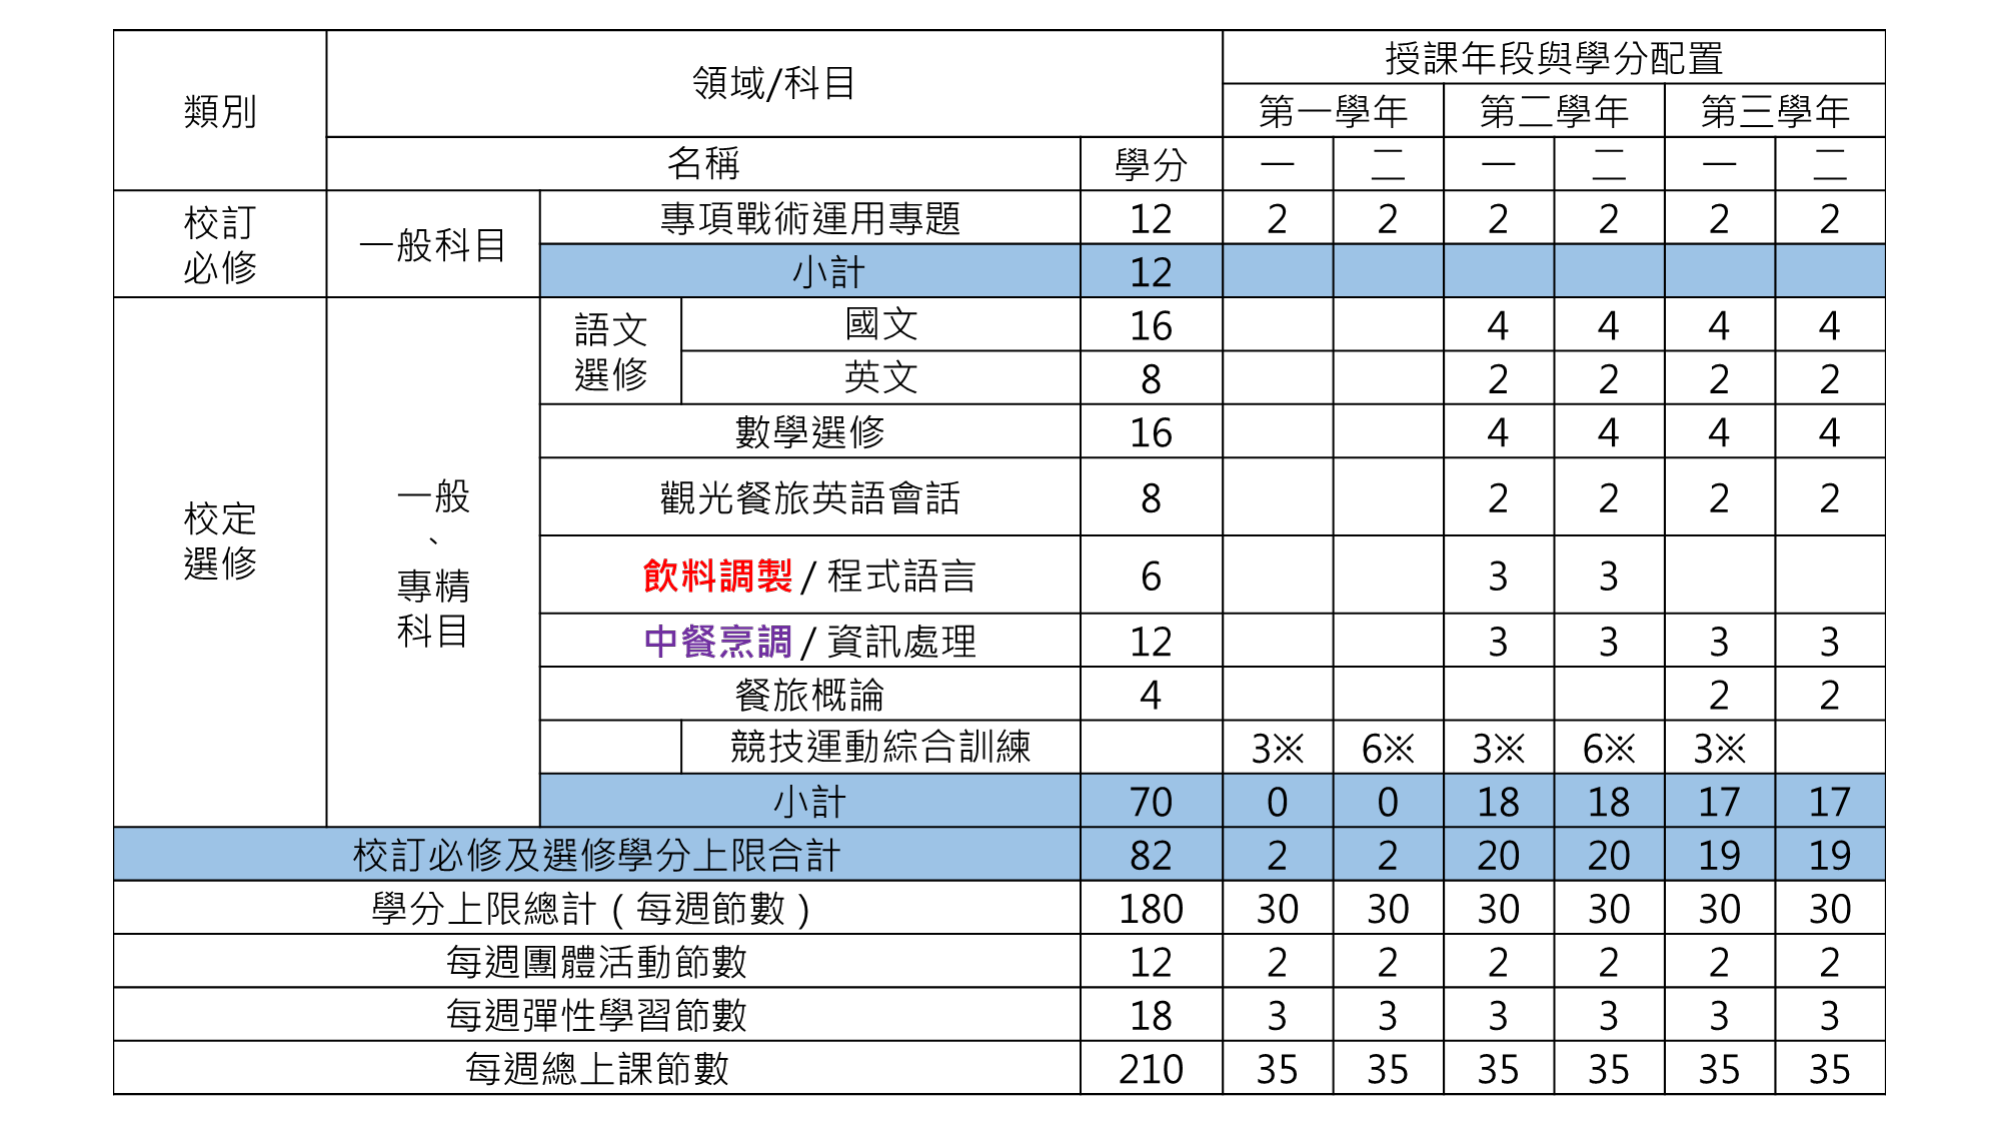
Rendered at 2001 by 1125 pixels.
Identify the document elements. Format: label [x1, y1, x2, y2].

picture [113, 23, 1886, 1115]
